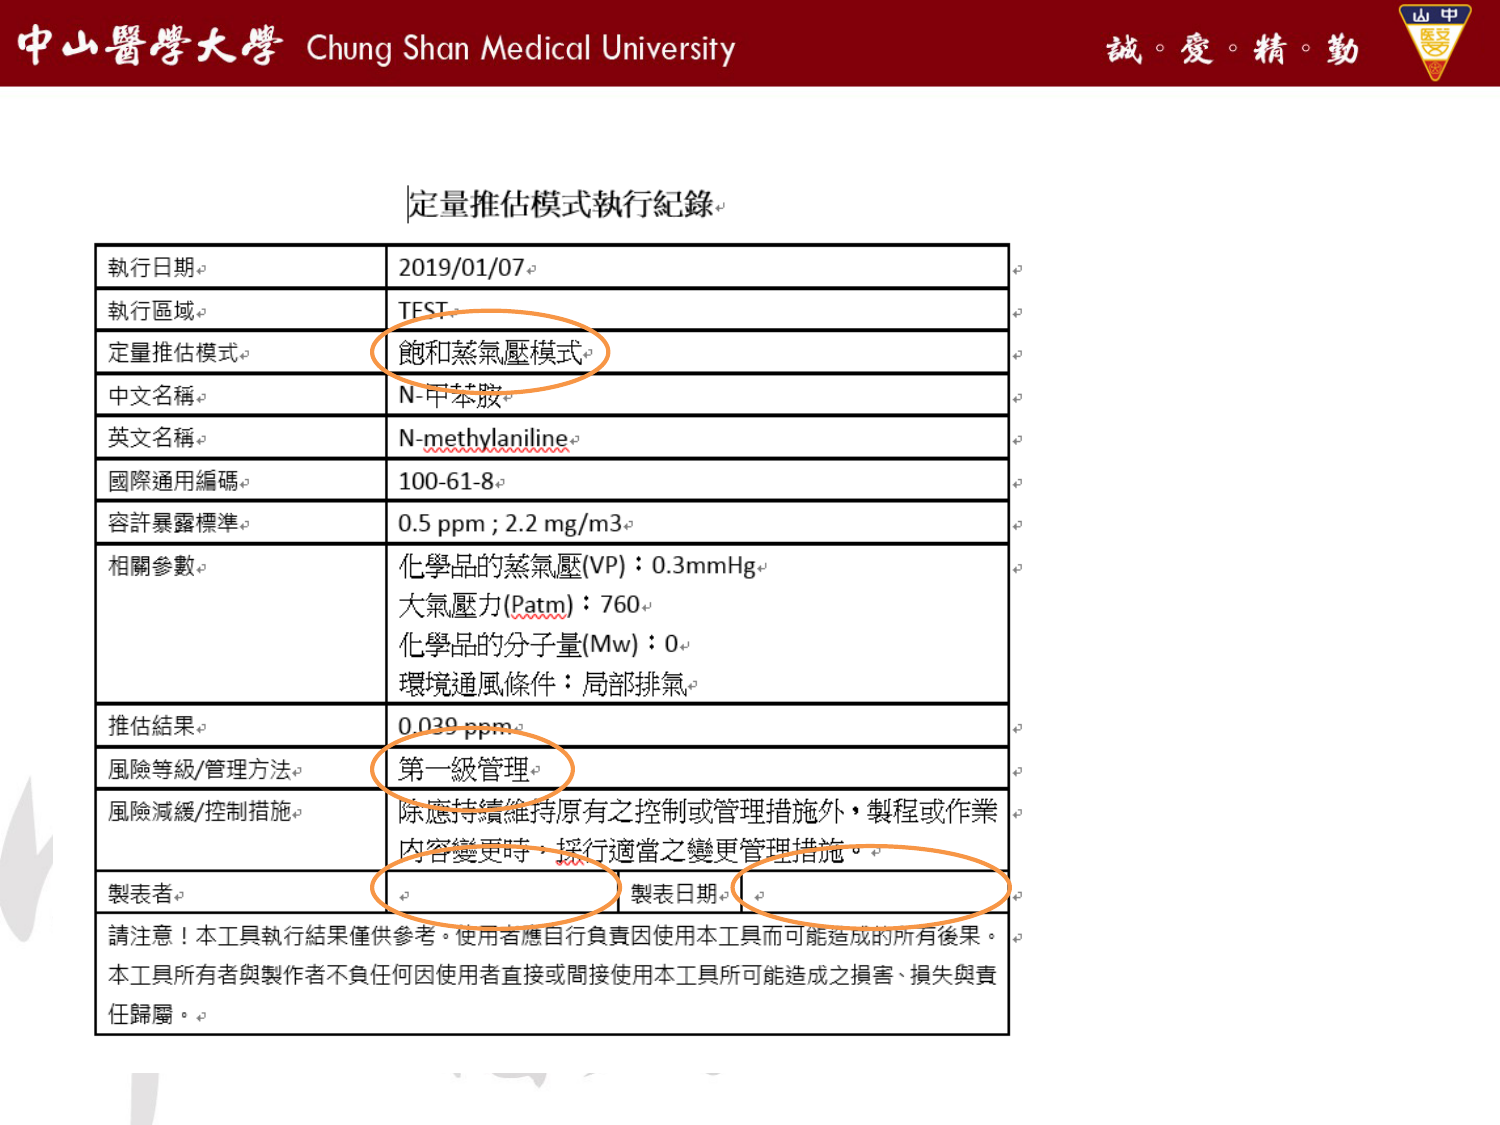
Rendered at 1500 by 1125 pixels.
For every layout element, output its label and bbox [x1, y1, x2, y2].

picture [53, 160, 1046, 1073]
